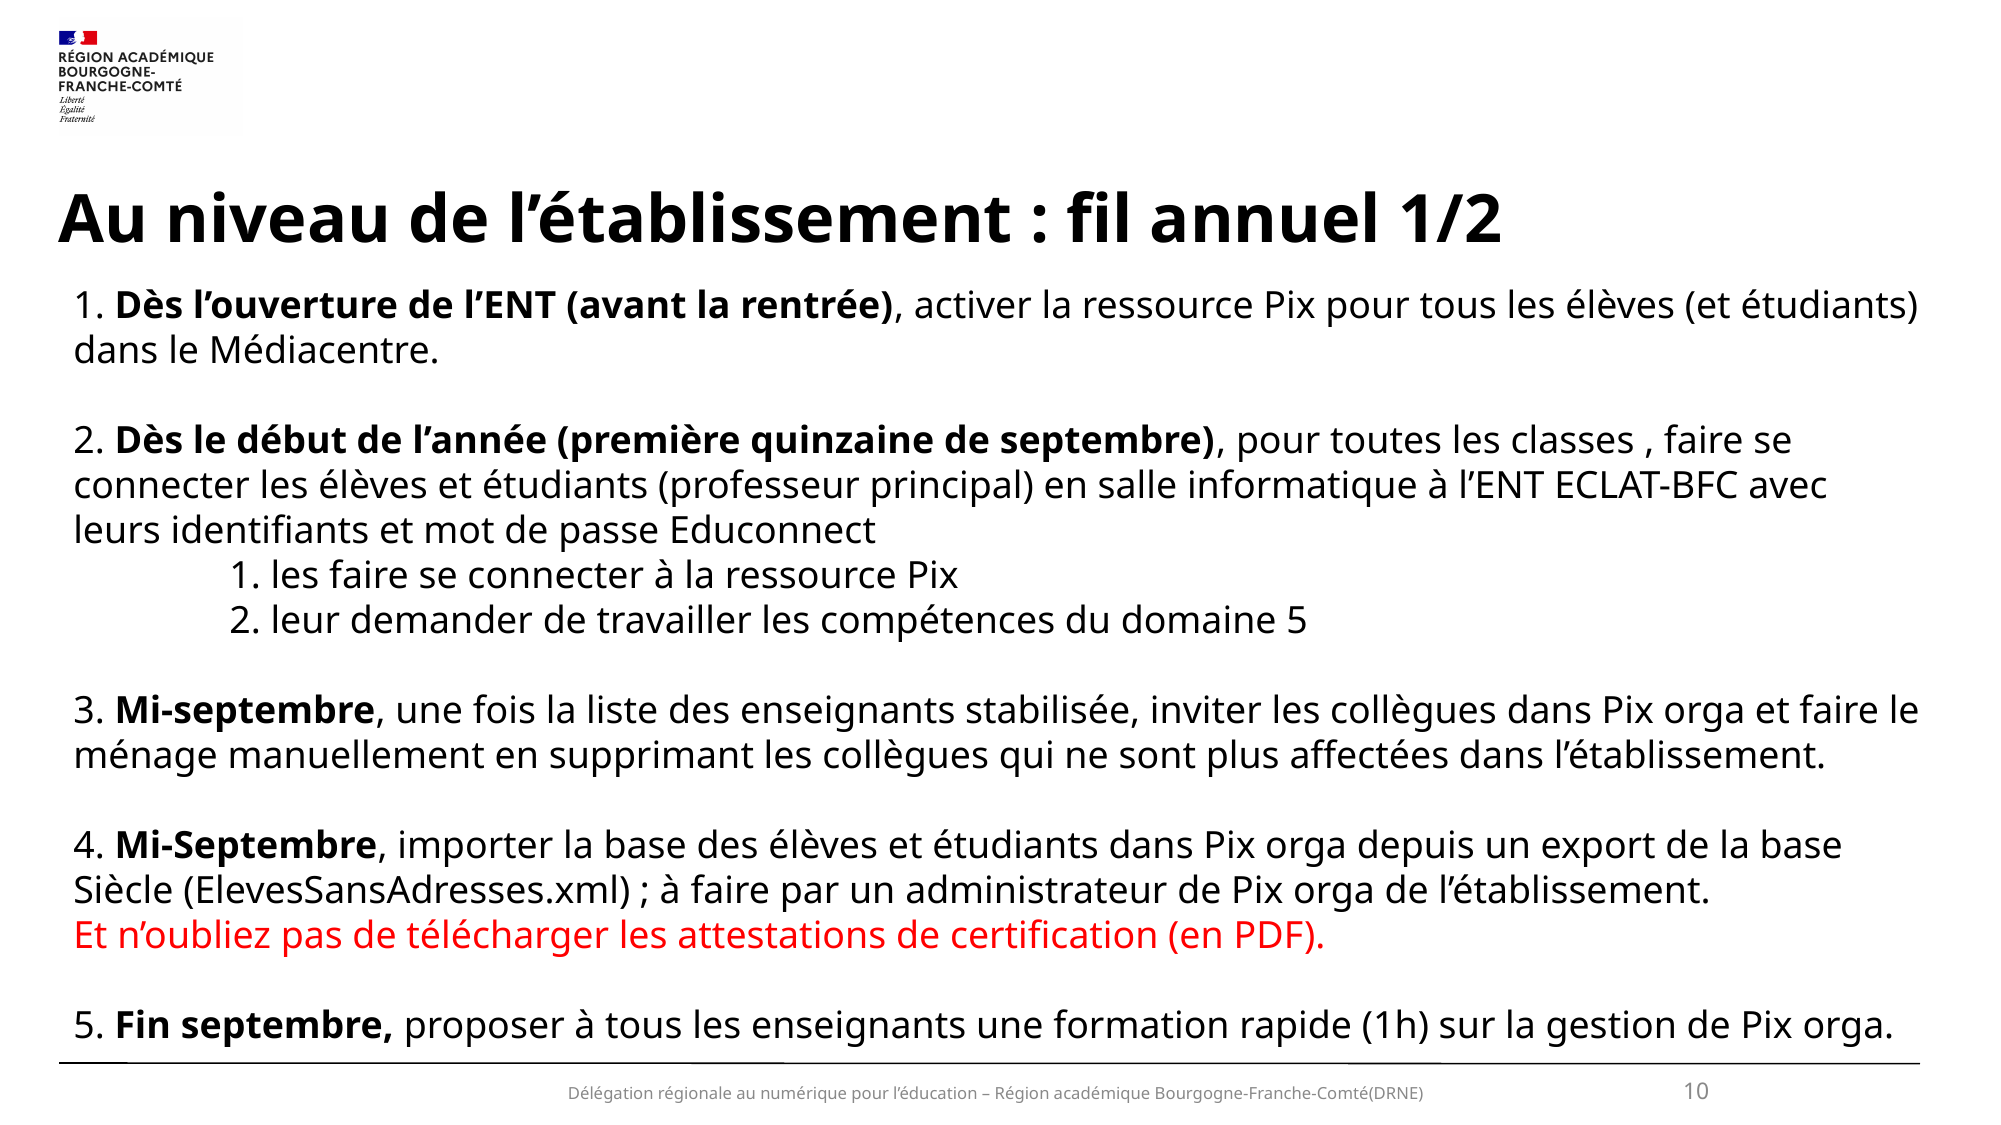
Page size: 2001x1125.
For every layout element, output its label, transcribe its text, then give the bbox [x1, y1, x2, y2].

text_box 1. Dès l’ouverture de l’ENT (avant la rentrée), activer la ressource Pix pour tous les élèves (et étudiants) dans le Médiacentre. 2. Dès le début de l’année (première quinzaine de septembre), pour toutes les classes , faire se connecter les élèves et étudiants (professeur principal) en salle informatique à l’ENT ECLAT-BFC avec leurs identifiants et mot de passe Educonnect 1. les faire se connecter à la ressource Pix 2. leur demander de travailler les compétences du domaine 5 3. Mi-septembre, une fois la liste des enseignants stabilisée, inviter les collègues dans Pix orga et faire le ménage manuellement en supprimant les collègues qui ne sont plus affectées dans l’établissement. 4. Mi-Septembre, importer la base des élèves et étudiants dans Pix orga depuis un export de la base Siècle (ElevesSansAdresses.xml) ; à faire par un administrateur de Pix orga de l’établissement. Et n’oubliez pas de télécharger les attestations de certification (en PDF). 5. Fin septembre, proposer à tous les enseignants une formation rapide (1h) sur la gestion de Pix orga. [59, 273, 1937, 1125]
title Au niveau de l’établissement : fil annuel 1/2 [59, 147, 1919, 273]
